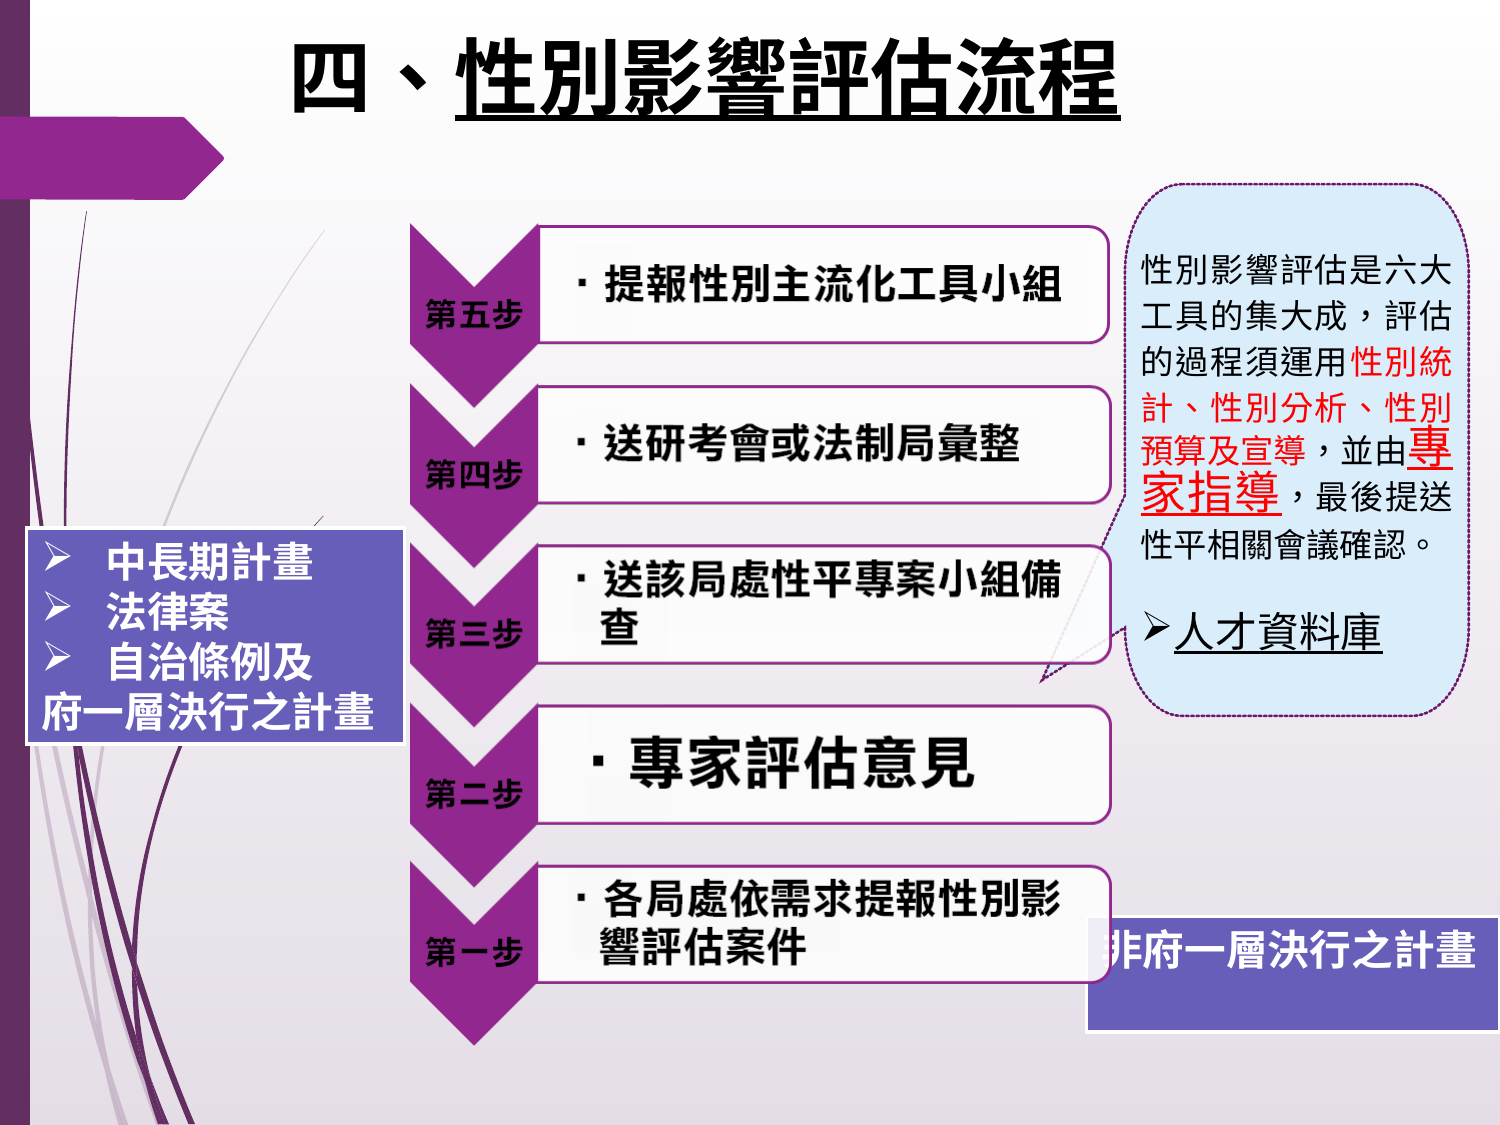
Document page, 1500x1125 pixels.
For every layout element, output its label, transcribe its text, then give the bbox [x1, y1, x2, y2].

text_box 性別影響評估是六大工具的集大成，評估的過程須運用性別統計、性別分析、性別預算及宣導，並由專家指導，最後提送性平相關會議確認。 人才資料庫 [1113, 184, 1469, 716]
text_box 四、性別影響評估流程 [17, 28, 1469, 135]
picture [402, 222, 1113, 1047]
text_box 非府一層決行之計畫 [1113, 916, 1500, 1032]
text_box 中長期計畫 法律案 自治條例及 府一層決行之計畫 [26, 528, 402, 744]
